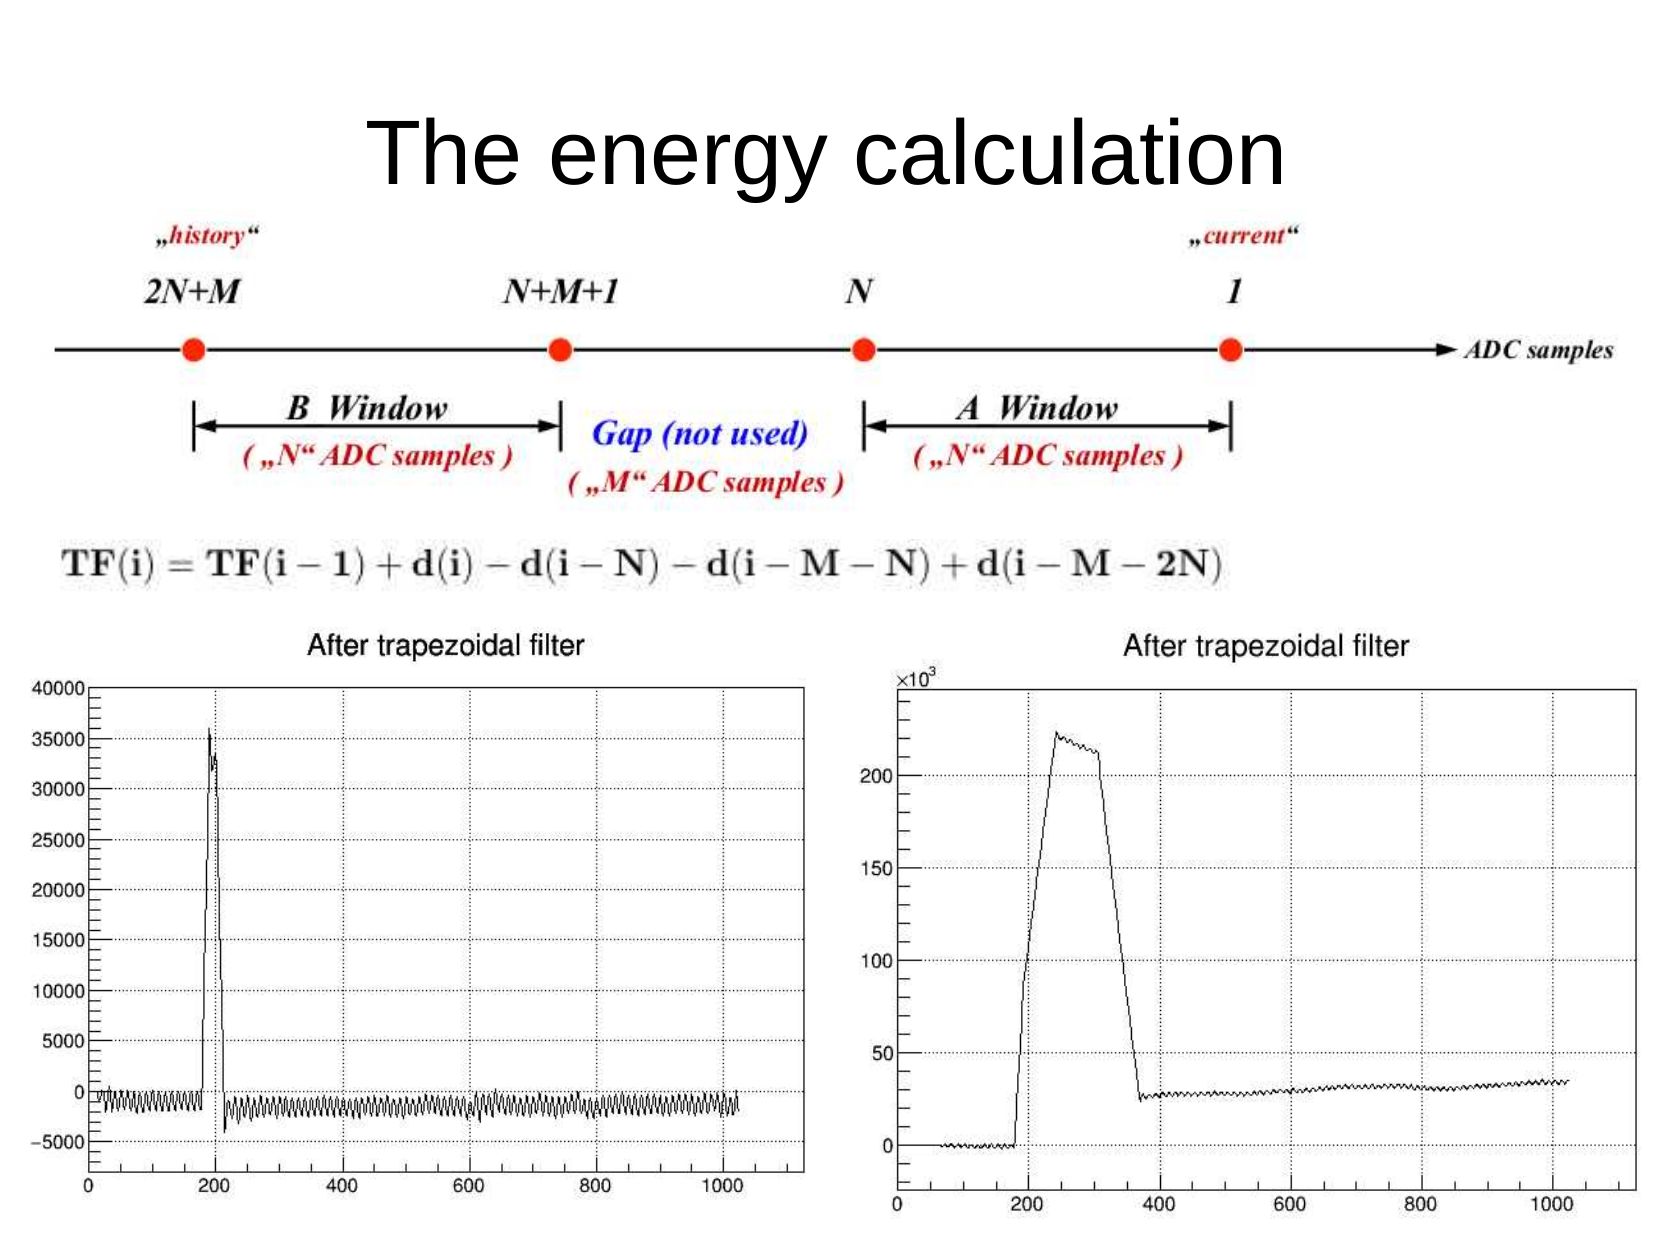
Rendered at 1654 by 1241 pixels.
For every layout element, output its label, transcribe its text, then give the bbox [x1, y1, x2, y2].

title The energy calculation [82, 49, 1571, 209]
picture [30, 209, 1618, 514]
picture [60, 539, 1239, 598]
picture [0, 614, 1654, 1241]
